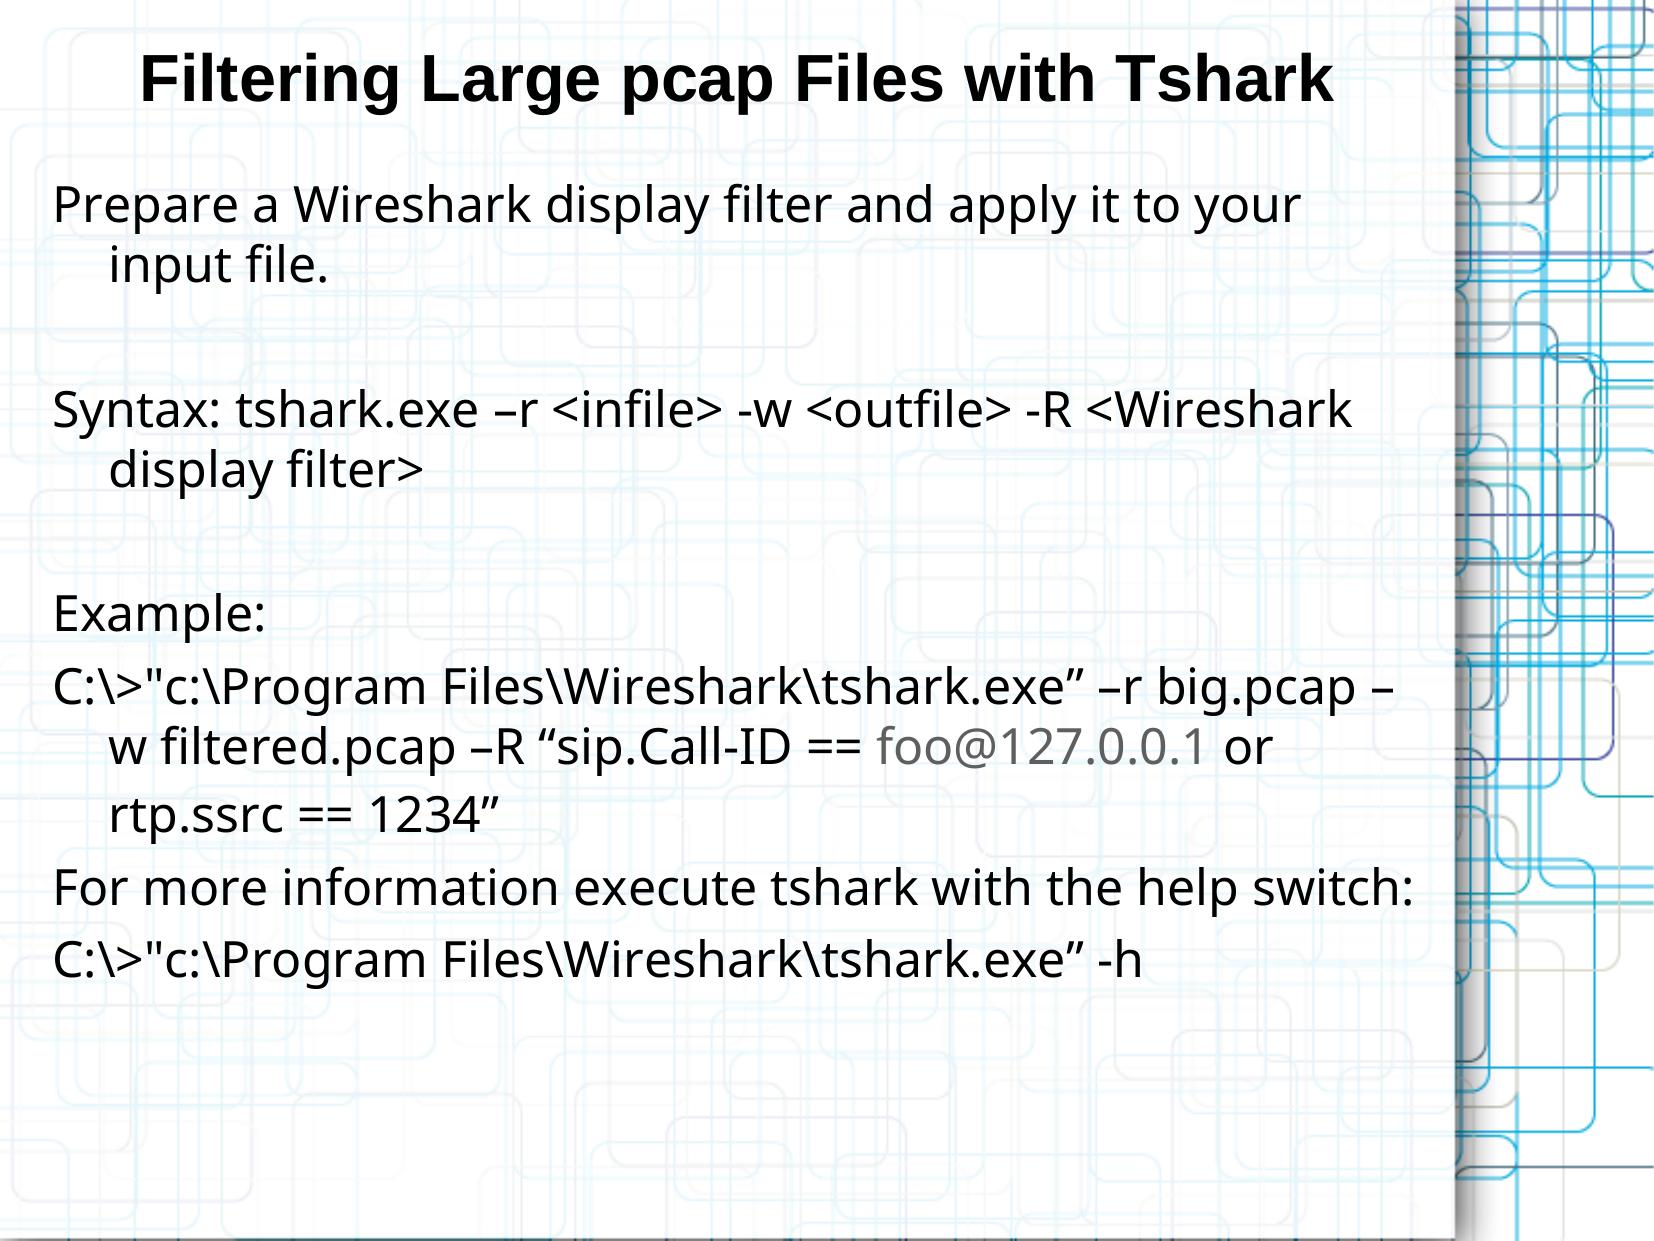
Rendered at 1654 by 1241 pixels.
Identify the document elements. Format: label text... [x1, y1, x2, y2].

picture [0, 0, 1654, 1241]
title Filtering Large pcap Files with Tshark [112, 24, 1363, 126]
list Prepare a Wireshark display filter and apply it to your input file. Syntax: tshark.exe –r <infile> -w <outfile> -R <Wireshark display filter> Example: C:\>"c:\Program Files\Wireshark\tshark.exe” –r big.pcap –w filtered.pcap –R “sip.Call-ID == foo@127.0.0.1 or rtp.ssrc == 1234” For more information execute tshark with the help switch: C:\>"c:\Program Files\Wireshark\tshark.exe” -h [37, 164, 1450, 1003]
